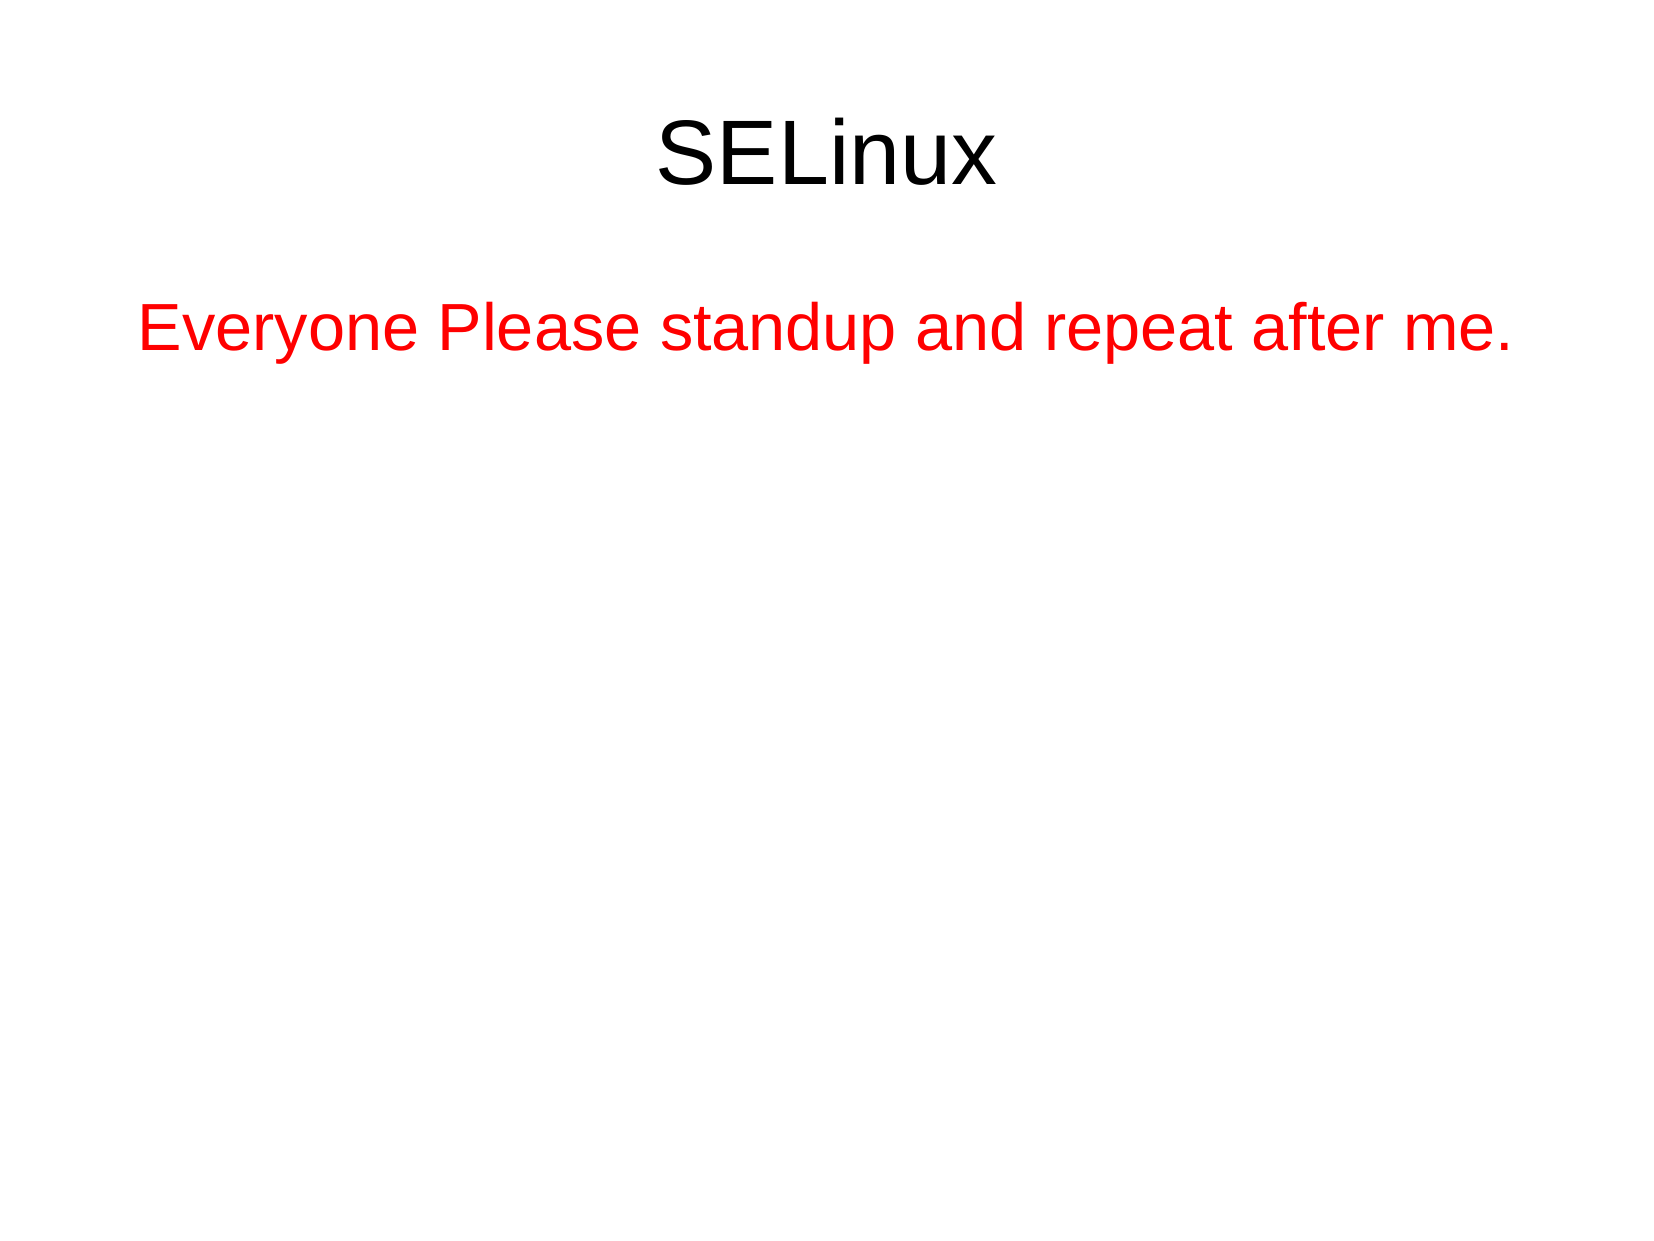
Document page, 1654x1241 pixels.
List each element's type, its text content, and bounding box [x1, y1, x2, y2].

title SELinux [82, 49, 1571, 257]
list Everyone Please standup and repeat after me. [82, 290, 1571, 1010]
